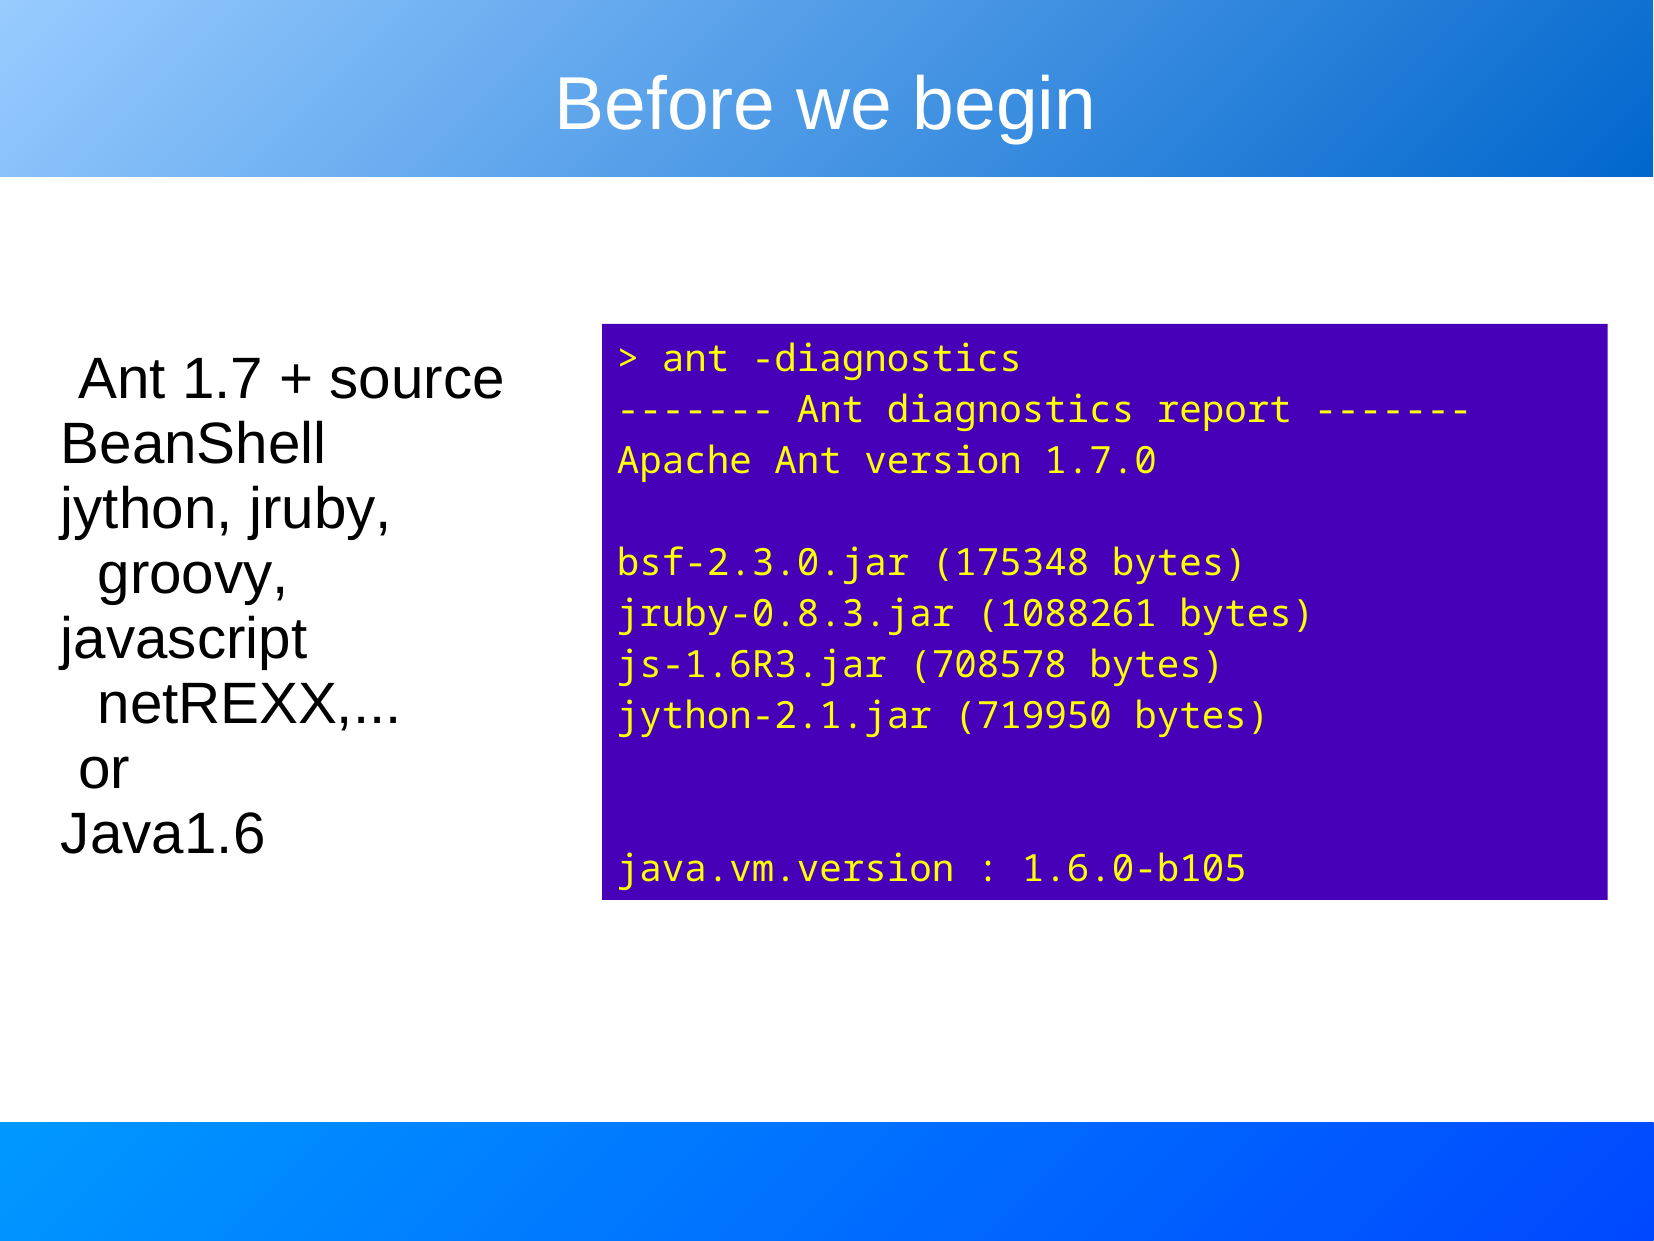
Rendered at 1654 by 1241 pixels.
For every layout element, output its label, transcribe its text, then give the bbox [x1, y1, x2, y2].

text_box > ant -diagnostics ------- Ant diagnostics report ------- Apache Ant version 1.7.0 bsf-2.3.0.jar (175348 bytes) jruby-0.8.3.jar (1088261 bytes) js-1.6R3.jar (708578 bytes) jython-2.1.jar (719950 bytes) java.vm.version : 1.6.0-b105 [602, 361, 1608, 863]
list Ant 1.7 + source BeanShell jython, jruby, groovy, javascript netREXX,... or Java1.6 [60, 346, 560, 1093]
title Before we begin [162, 59, 1489, 148]
